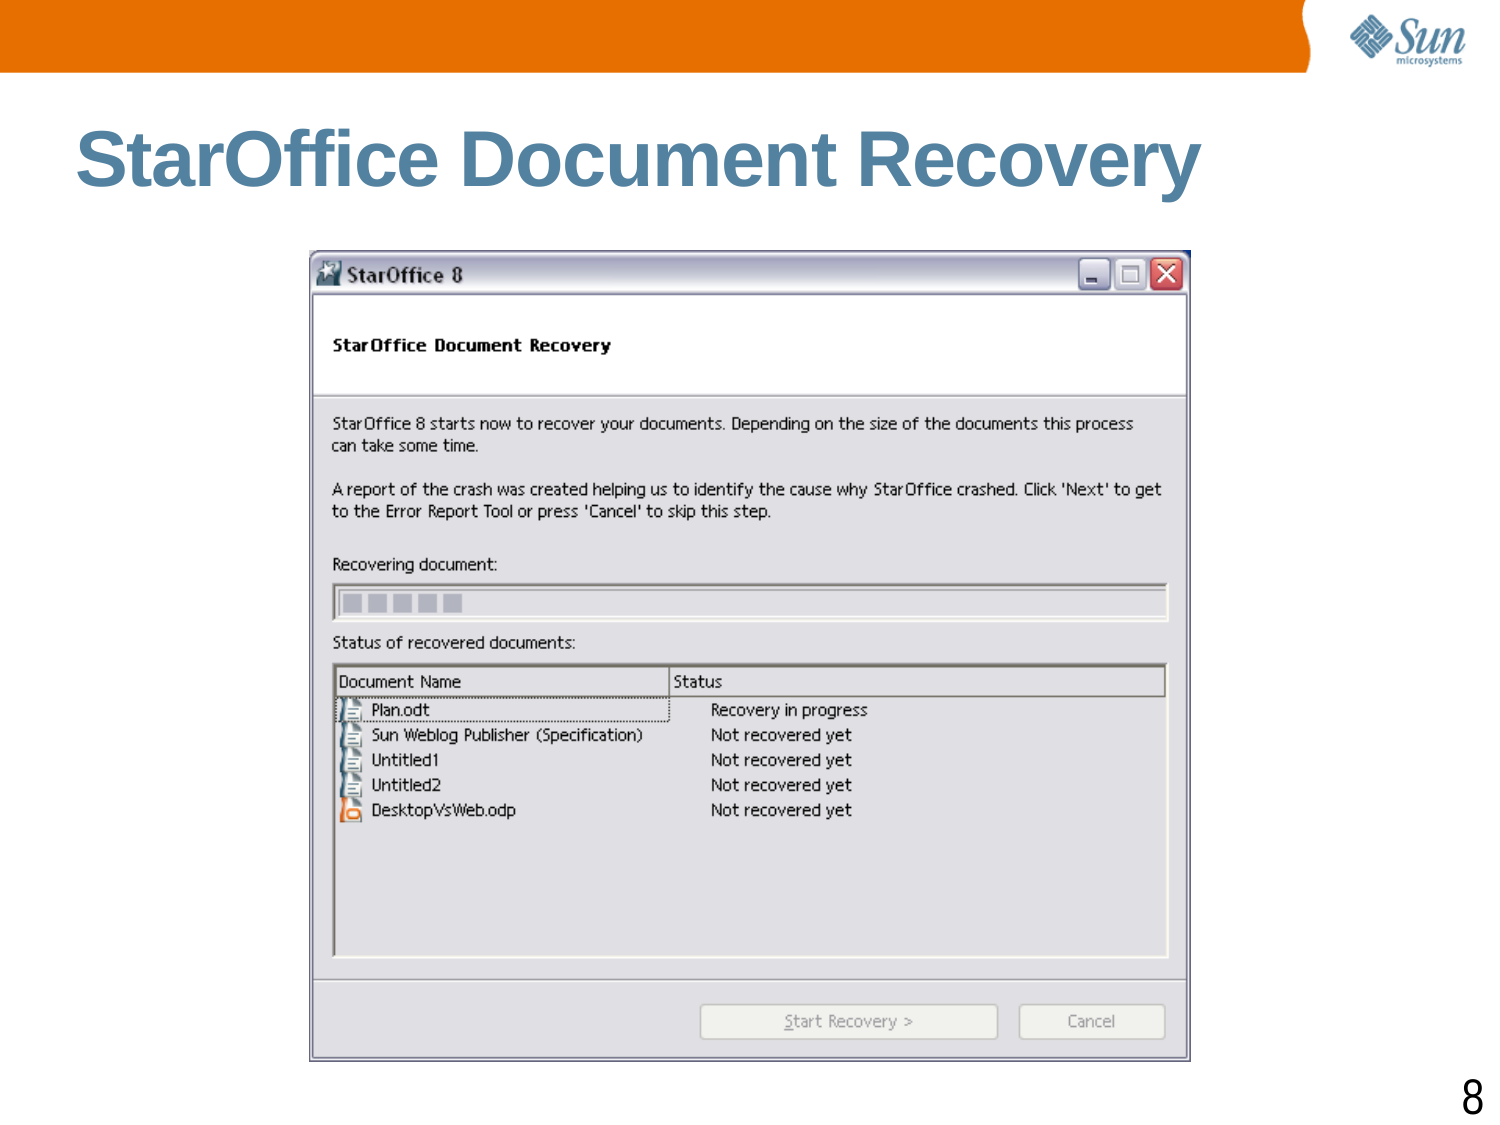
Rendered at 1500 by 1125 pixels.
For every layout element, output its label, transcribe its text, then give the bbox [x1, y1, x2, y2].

title StarOffice Document Recovery [75, 122, 1438, 228]
picture [309, 250, 1191, 1062]
picture [0, 0, 1500, 75]
